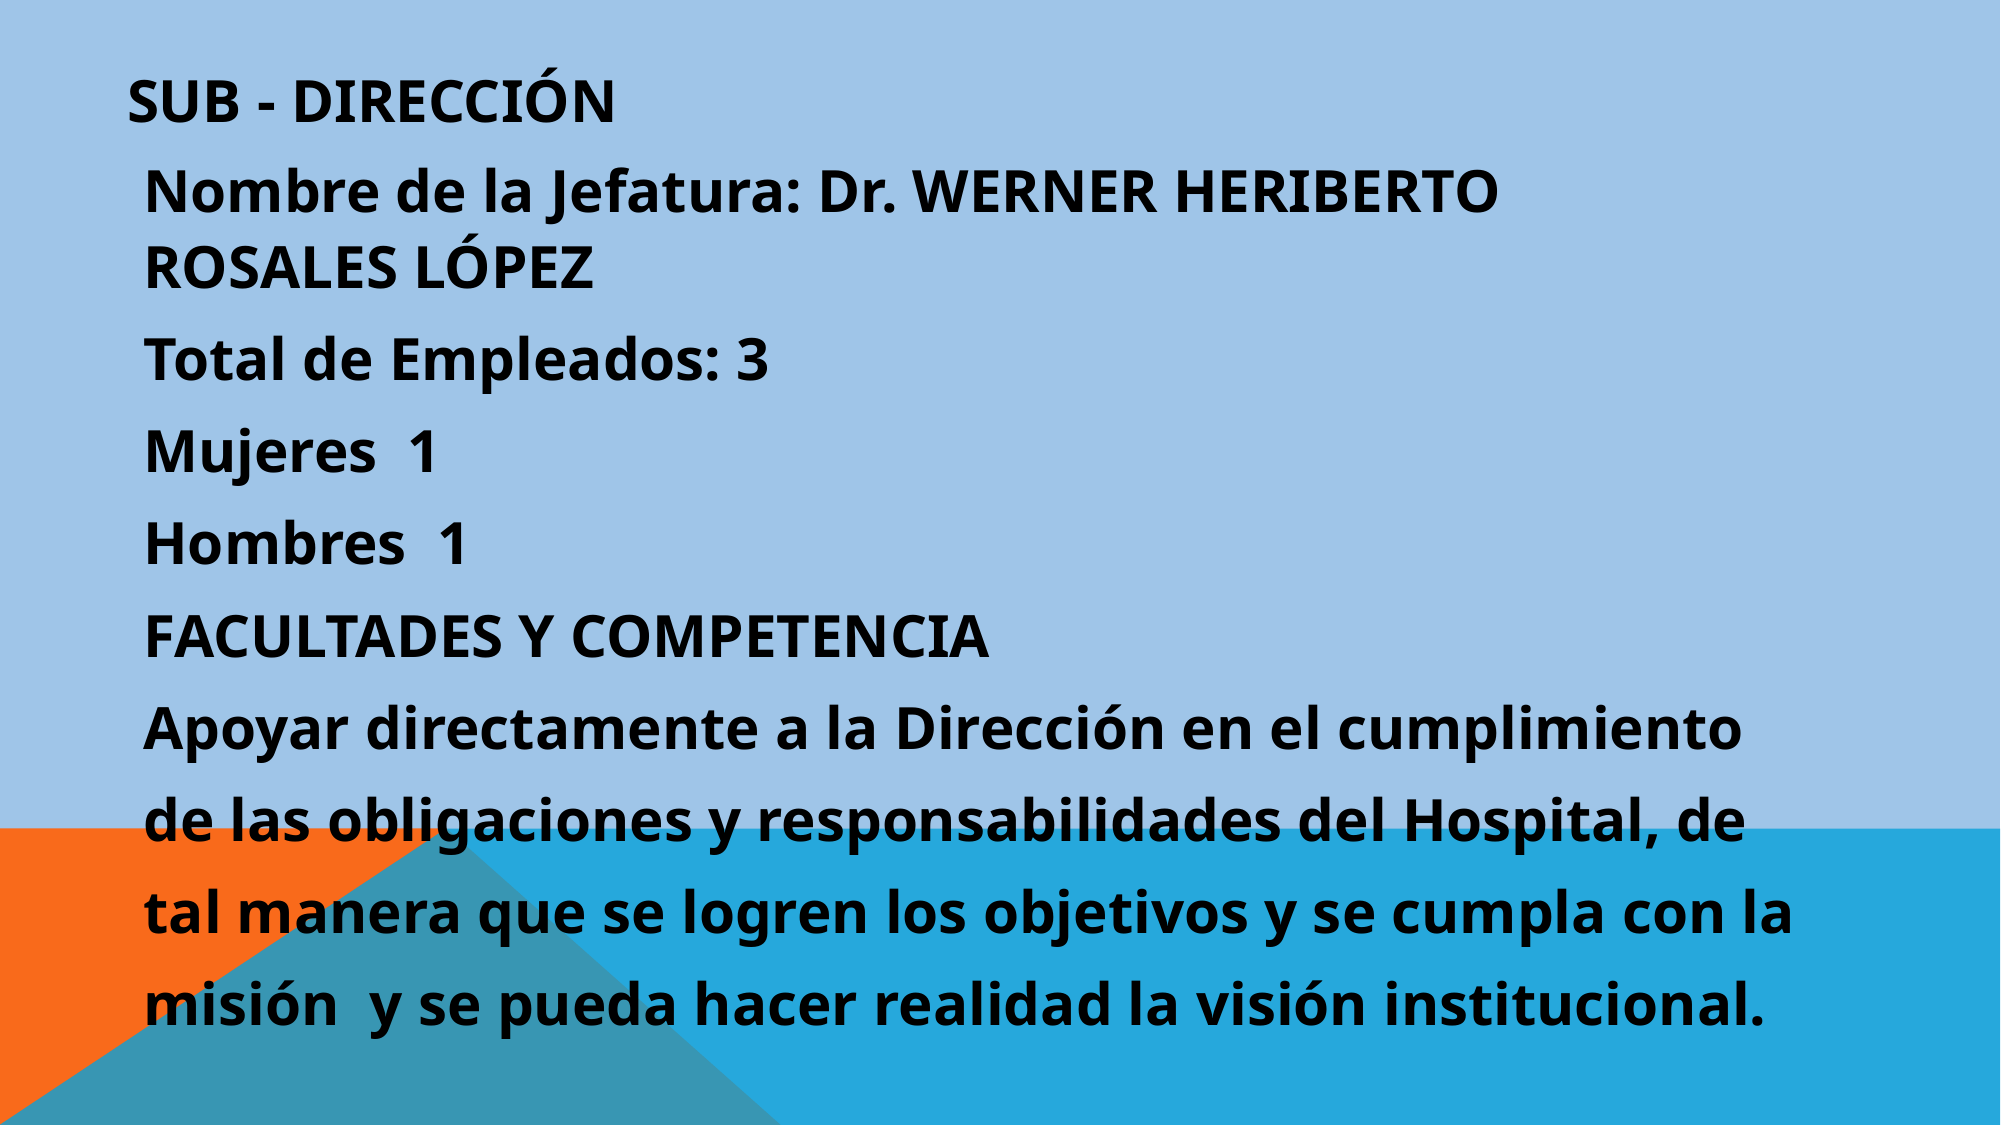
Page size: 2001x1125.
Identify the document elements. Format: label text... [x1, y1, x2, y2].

text_box SUB - DIRECCIÓN [112, 57, 1813, 171]
text_box Nombre de la Jefatura: Dr. WERNER HERIBERTO ROSALES LÓPEZ Total de Empleados: 3 Mujeres 1 Hombres 1 FACULTADES Y COMPETENCIA Apoyar directamente a la Dirección en el cumplimiento de las obligaciones y responsabilidades del Hospital, de tal manera que se logren los objetivos y se cumpla con la misión y se pueda hacer realidad la visión institucional. [128, 141, 1872, 933]
